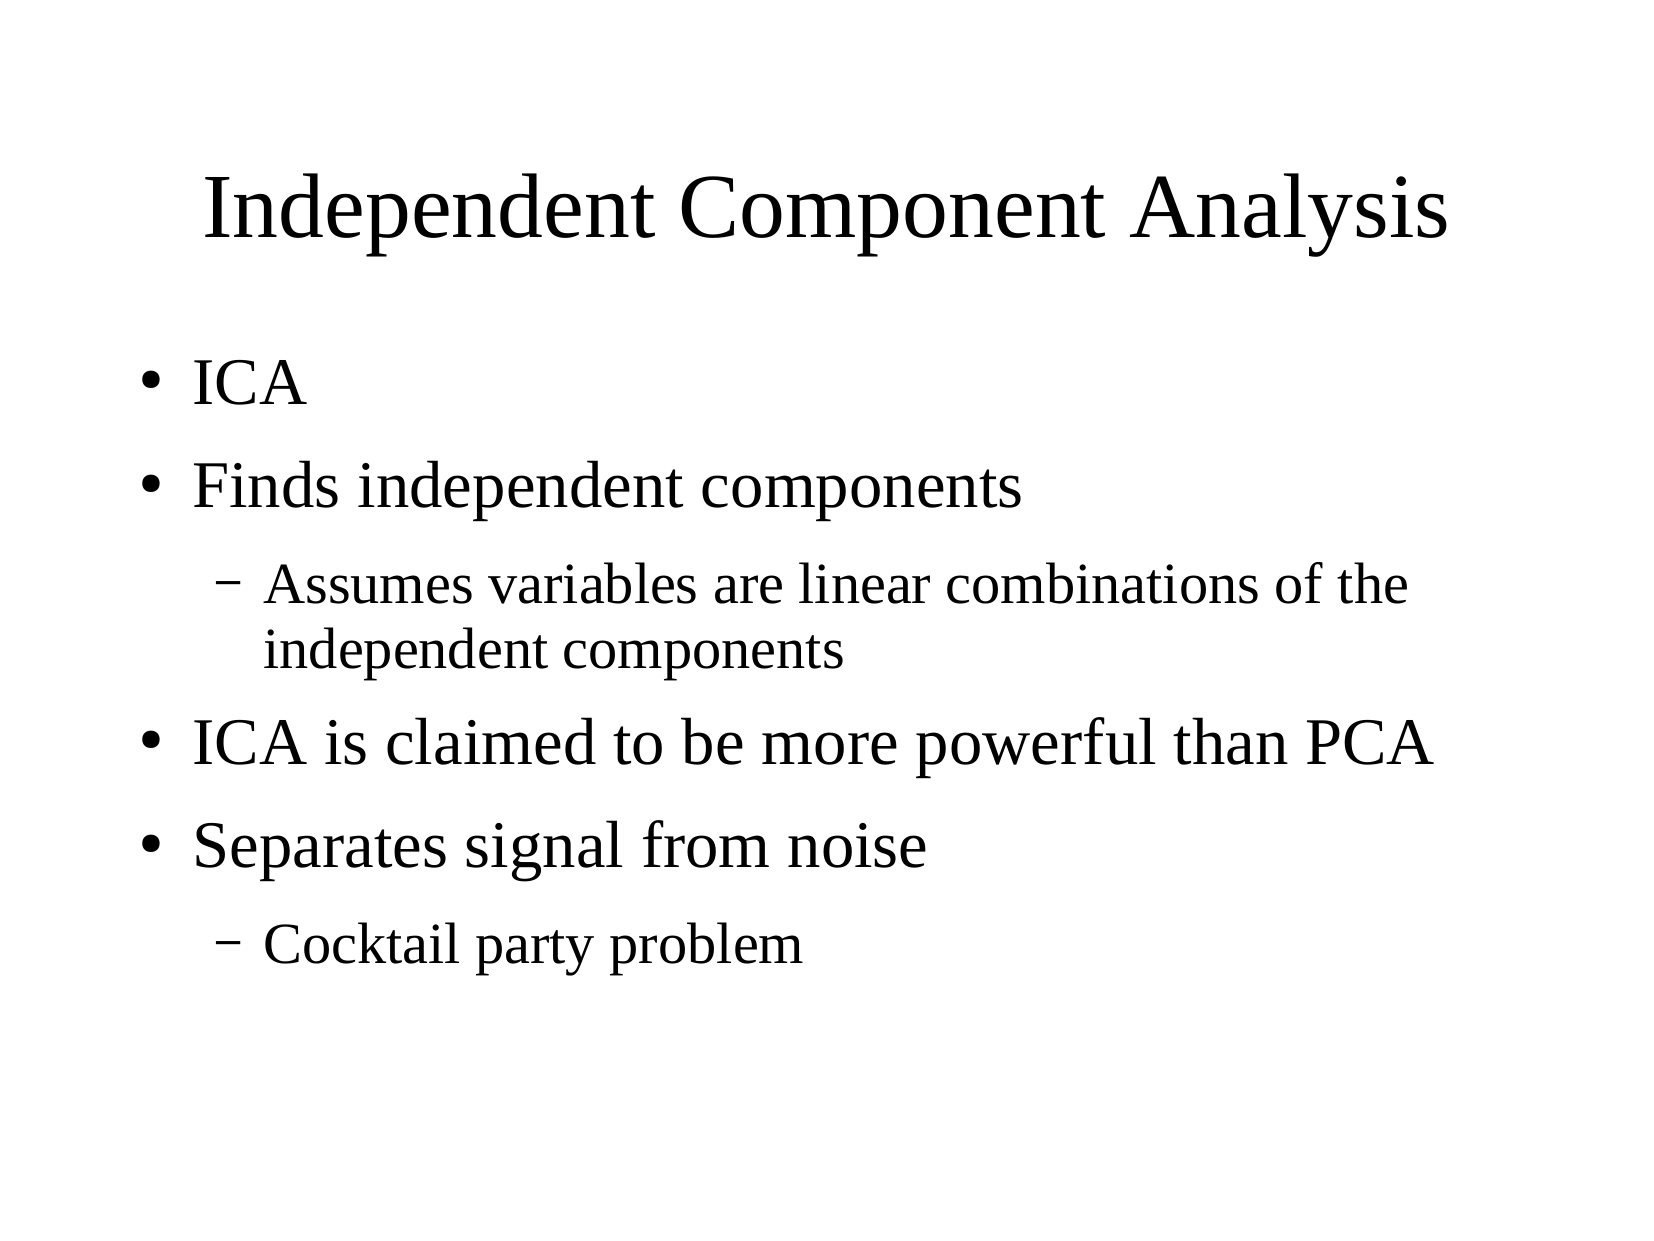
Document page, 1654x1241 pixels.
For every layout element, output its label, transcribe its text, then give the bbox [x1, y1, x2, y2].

list ICA Finds independent components Assumes variables are linear combinations of the independent components ICA is claimed to be more powerful than PCA Separates signal from noise Cocktail party problem [121, 344, 1534, 1127]
title Independent Component Analysis [121, 102, 1534, 311]
